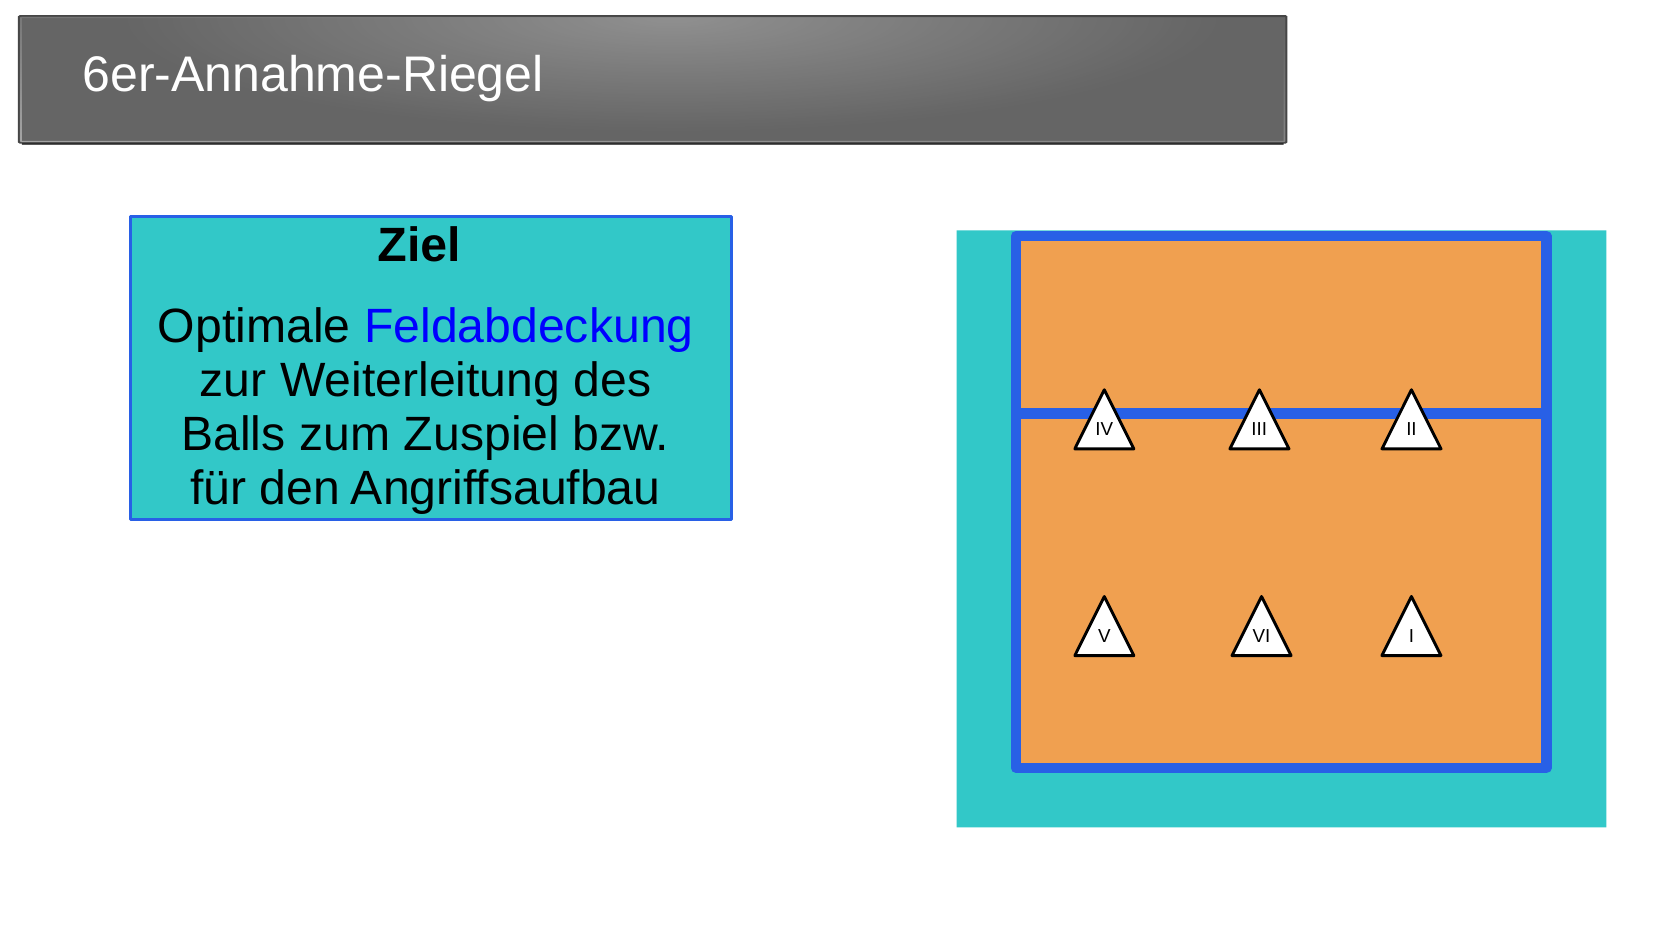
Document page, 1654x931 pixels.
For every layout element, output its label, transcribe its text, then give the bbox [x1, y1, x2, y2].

title 6er-Annahme-Riegel [82, 29, 1235, 119]
text_box III [1229, 389, 1289, 449]
text_box II [1381, 389, 1442, 449]
text_box IV [1074, 389, 1134, 449]
text_box VI [1232, 596, 1292, 656]
text_box V [1074, 596, 1134, 656]
list Ziel Optimale Feldabdeckung zur Weiterleitung des Balls zum Zuspiel bzw. für den Angriffsaufbau [130, 216, 732, 520]
text_box I [1381, 596, 1442, 656]
